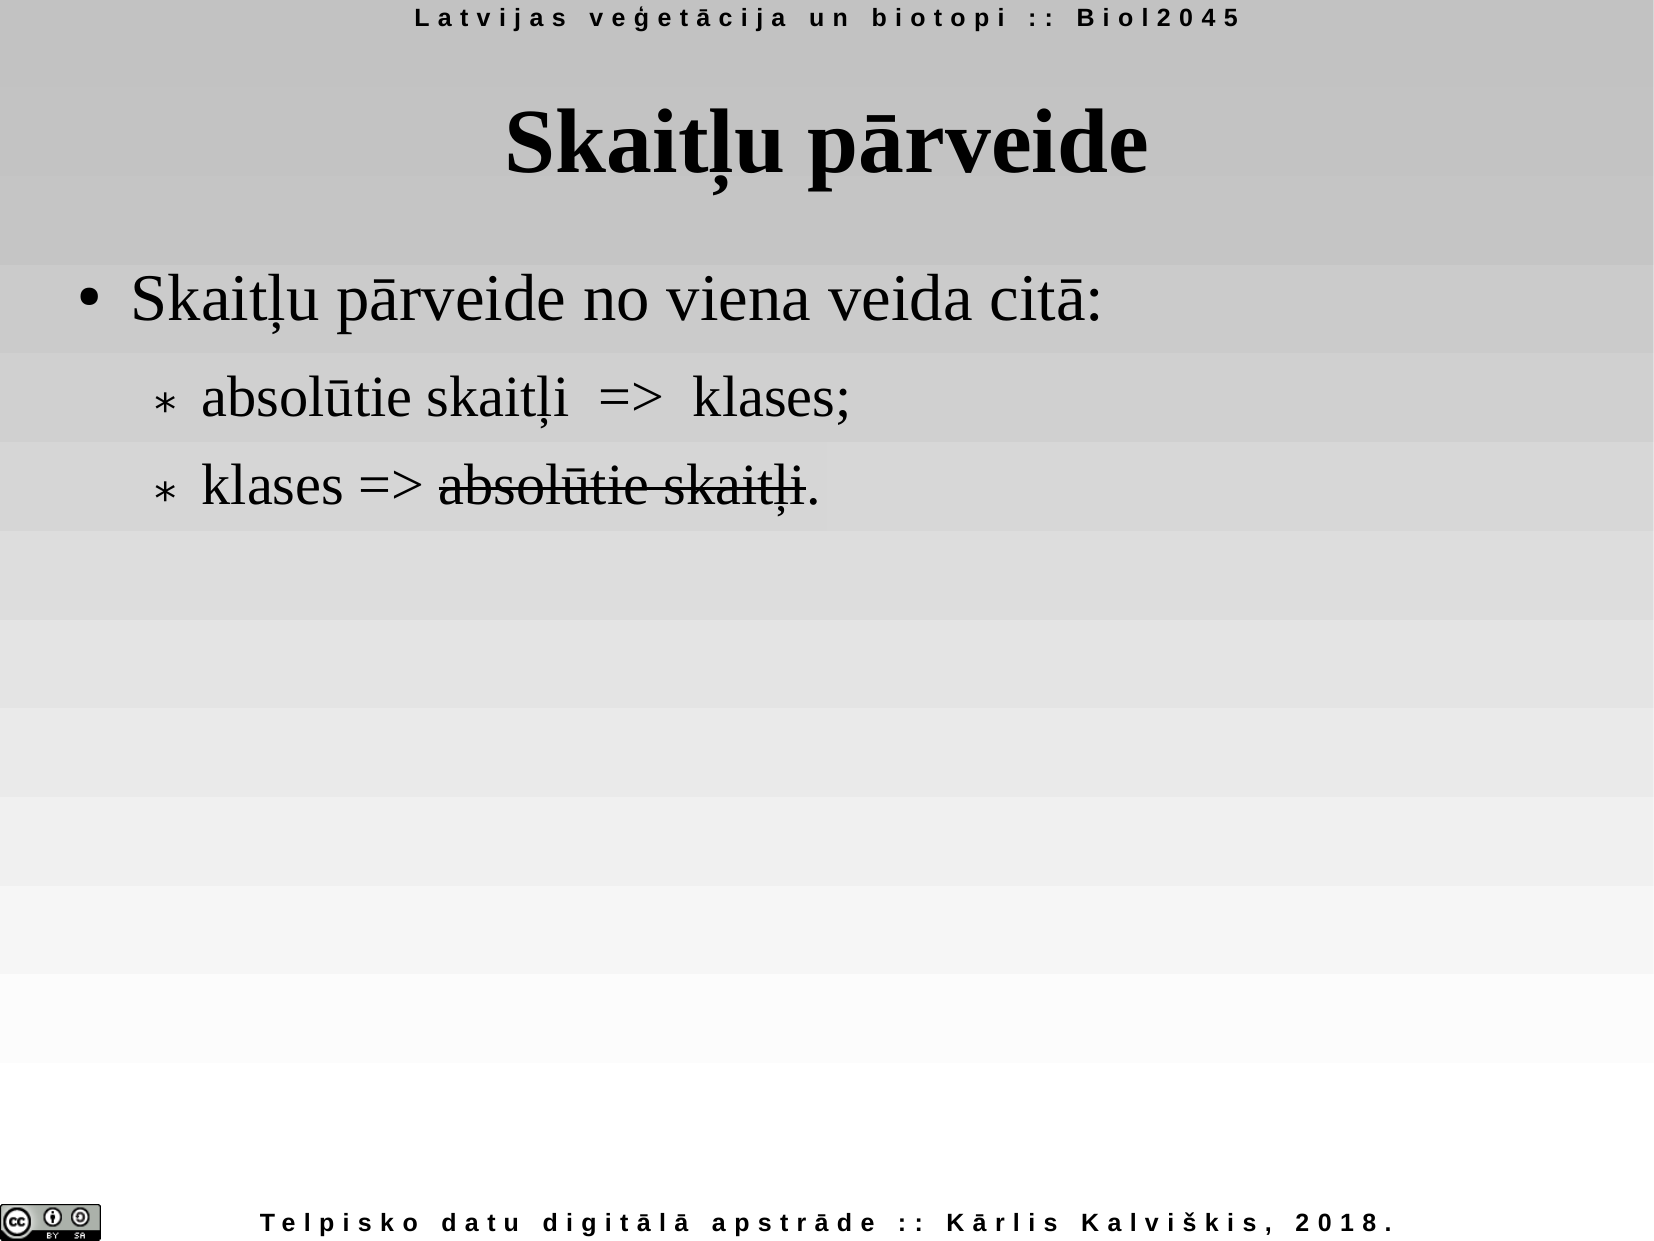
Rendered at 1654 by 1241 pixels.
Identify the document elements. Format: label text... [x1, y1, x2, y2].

list Skaitļu pārveide no viena veida citā: absolūtie skaitļi => klases; klases => absolūtie skaitļi. [59, 261, 1596, 1175]
picture [0, 0, 1654, 1241]
title Skaitļu pārveide [59, 37, 1596, 246]
